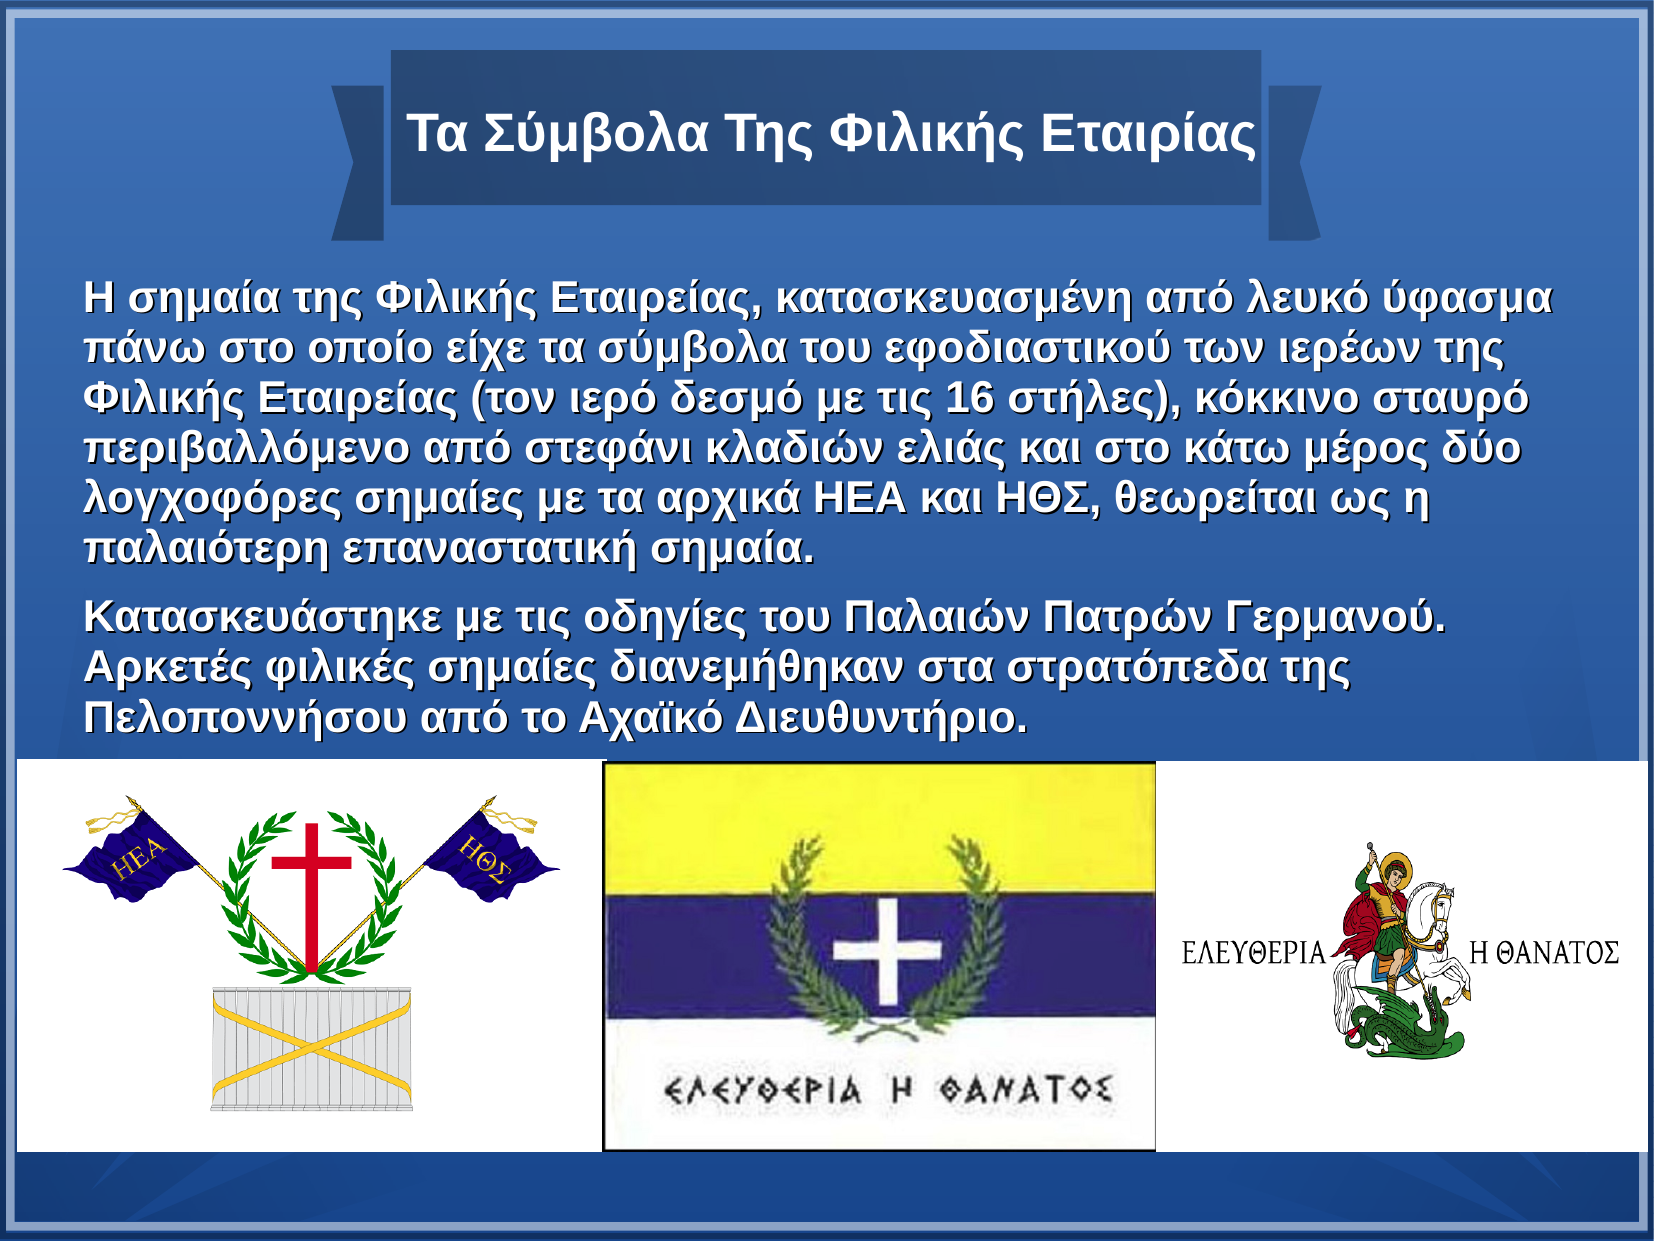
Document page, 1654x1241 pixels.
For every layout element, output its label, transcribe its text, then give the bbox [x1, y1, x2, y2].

list Η σημαία της Φιλικής Εταιρείας, κατασκευασμένη από λευκό ύφασμα πάνω στο οποίο είχε τα σύμβολα του εφοδιαστικού των ιερέων της Φιλικής Εταιρείας (τον ιερό δεσμό με τις 16 στήλες), κόκκινο σταυρό περιβαλλόμενο από στεφάνι κλαδιών ελιάς και στο κάτω μέρος δύο λογχοφόρες σημαίες με τα αρχικά ΗΕΑ και ΗΘΣ, θεωρείται ως η παλαιότερη επαναστατική σημαία. Κατασκευάστηκε με τις οδηγίες του Παλαιών Πατρών Γερμανού. Αρκετές φιλικές σημαίες διανεμήθηκαν στα στρατόπεδα της Πελοποννήσου από το Αχαϊκό Διευθυντήριο. [35, 271, 1571, 745]
title Τα Σύμβολα Της Φιλικής Εταιρίας [389, 102, 1276, 164]
picture [17, 759, 1648, 1152]
